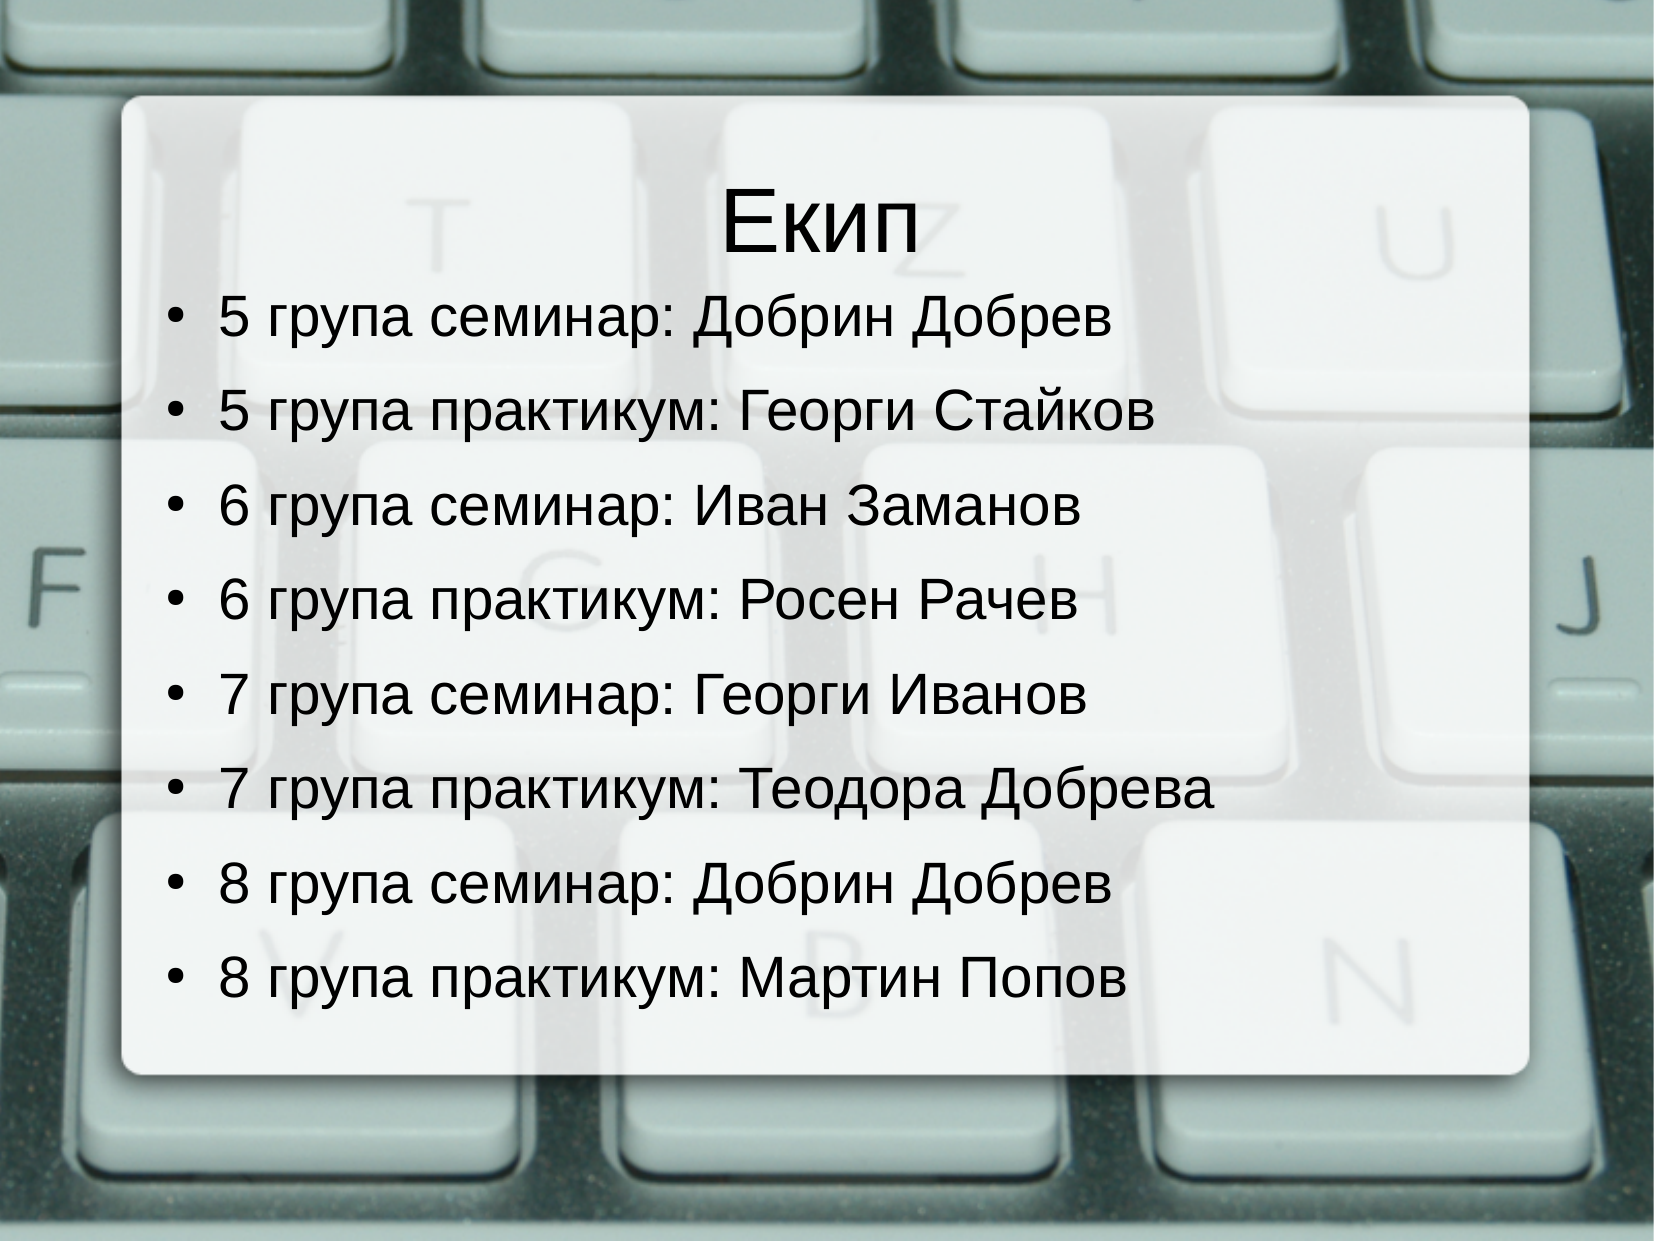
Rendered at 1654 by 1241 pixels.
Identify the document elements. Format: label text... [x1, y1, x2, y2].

title Екип [135, 117, 1506, 325]
picture [0, 0, 1654, 1241]
list 5 група семинар: Добрин Добрев 5 група практикум: Георги Стайков 6 група семинар: Иван Заманов 6 група практикум: Росен Рачев 7 група семинар: Георги Иванов 7 група практикум: Теодора Добрева 8 група семинар: Добрин Добрев 8 група практикум: Мартин Попов [147, 283, 1506, 1012]
